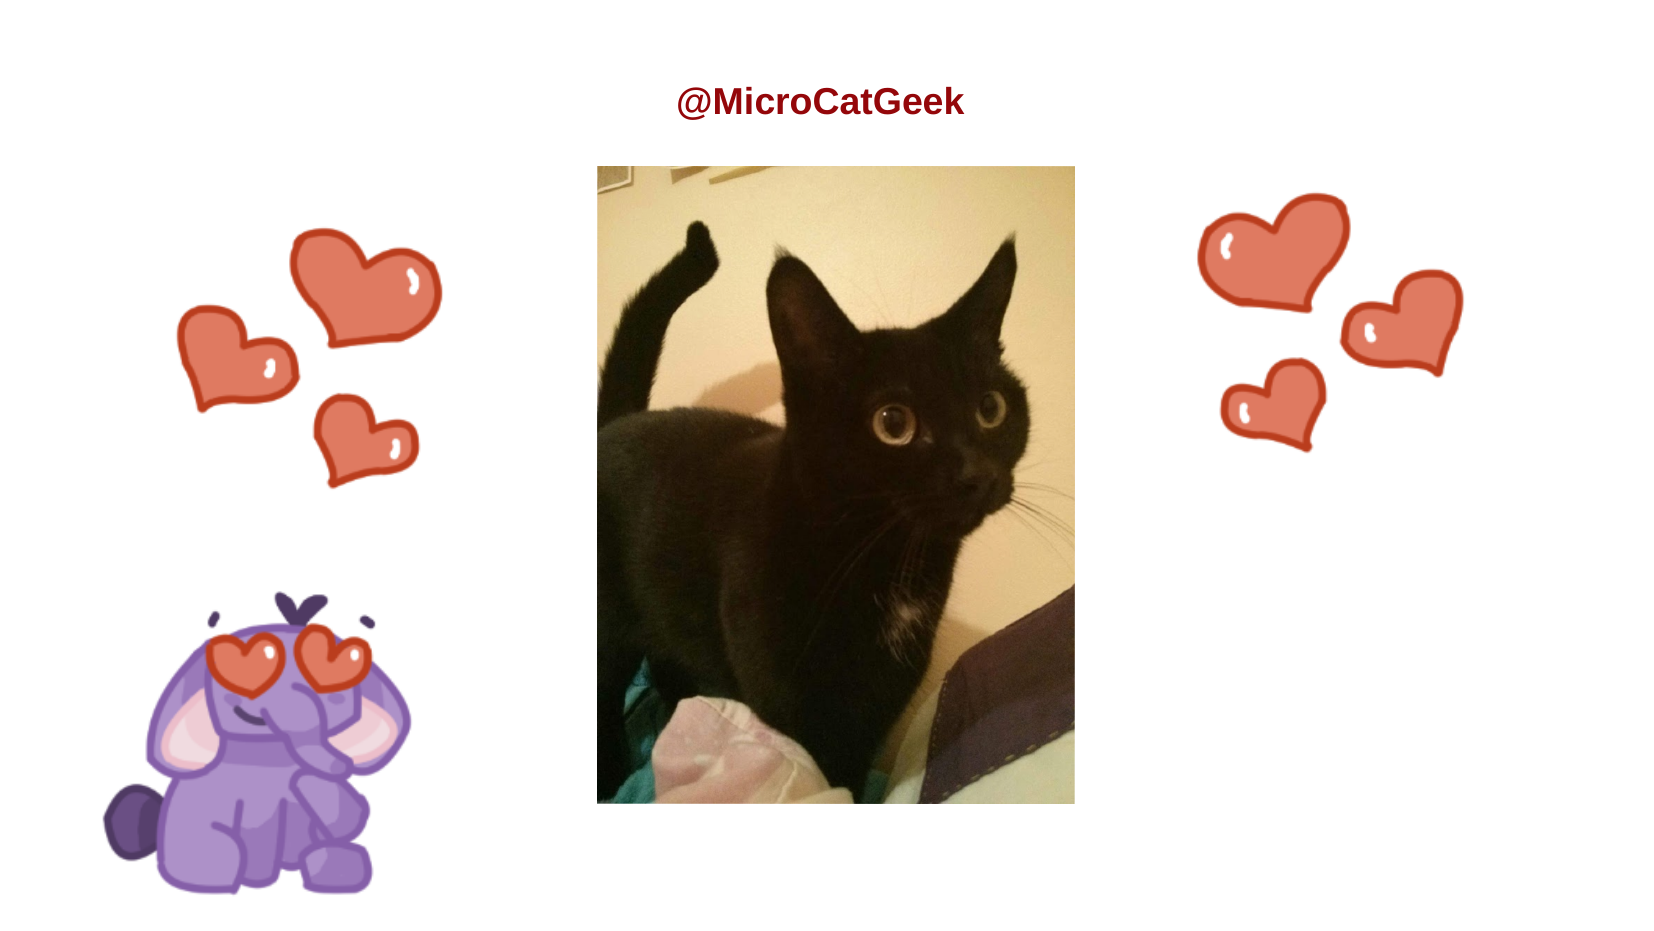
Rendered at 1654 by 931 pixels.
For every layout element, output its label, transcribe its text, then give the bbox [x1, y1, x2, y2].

picture [1115, 159, 1512, 461]
text_box @MicroCatGeek [661, 73, 1654, 201]
picture [82, 538, 449, 910]
picture [596, 165, 1075, 804]
picture [129, 194, 525, 497]
